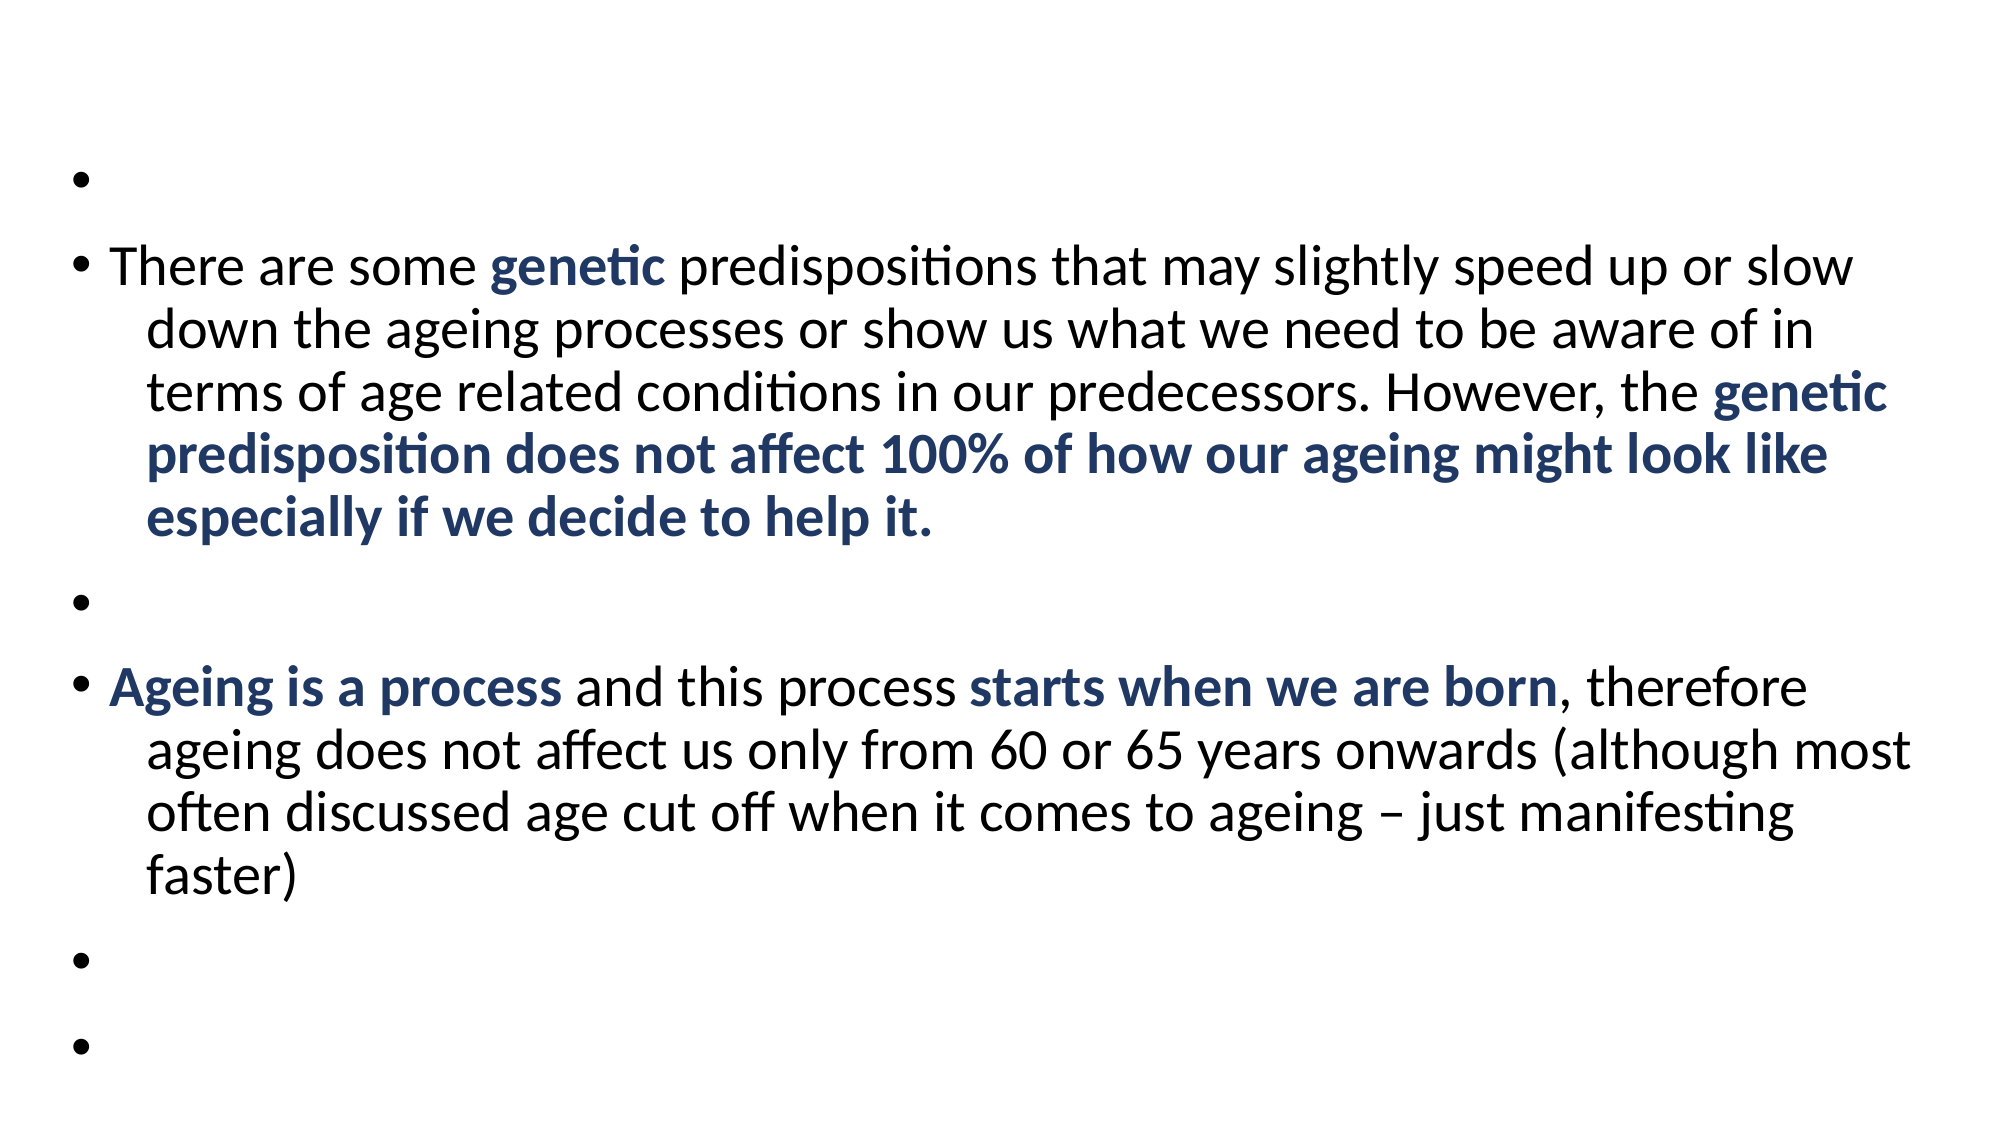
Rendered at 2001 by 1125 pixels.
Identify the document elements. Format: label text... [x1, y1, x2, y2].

list There are some genetic predispositions that may slightly speed up or slow down the ageing processes or show us what we need to be aware of in terms of age related conditions in our predecessors. However, the genetic predisposition does not affect 100% of how our ageing might look like especially if we decide to help it. Ageing is a process and this process starts when we are born, therefore ageing does not affect us only from 60 or 65 years onwards (although most often discussed age cut off when it comes to ageing – just manifesting faster) [56, 136, 1948, 1093]
